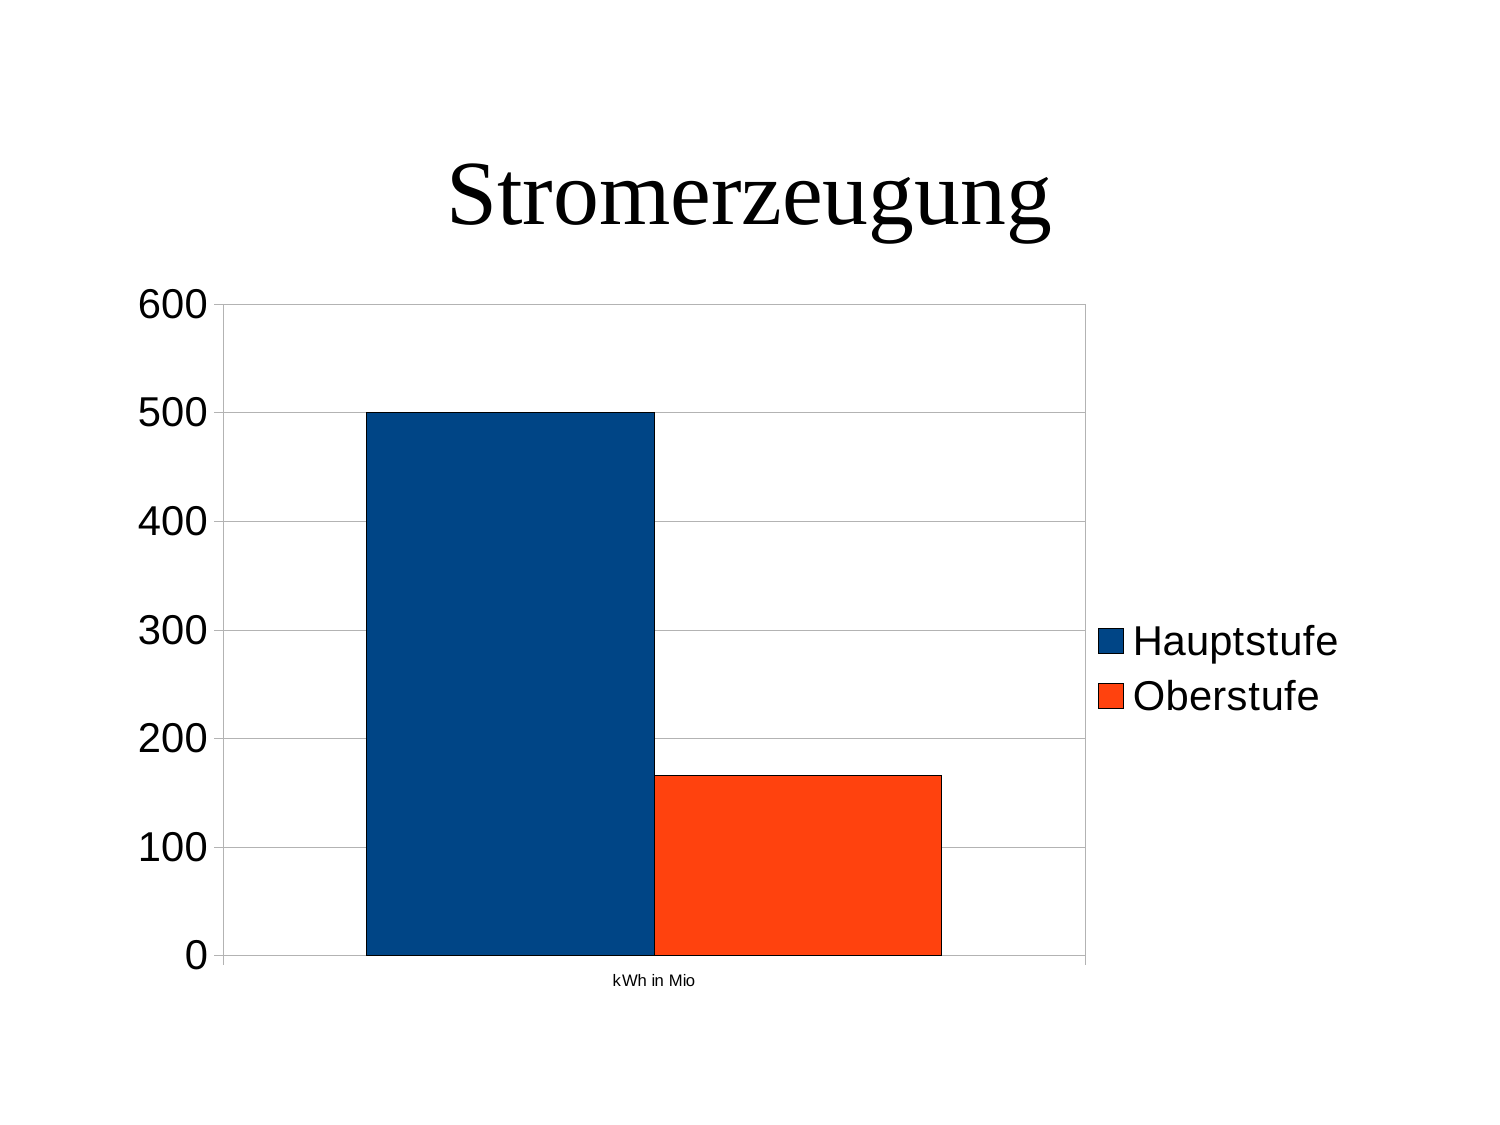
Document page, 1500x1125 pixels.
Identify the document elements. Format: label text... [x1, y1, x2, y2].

chart [112, 265, 1388, 1020]
title Stromerzeugung [112, 68, 1388, 265]
